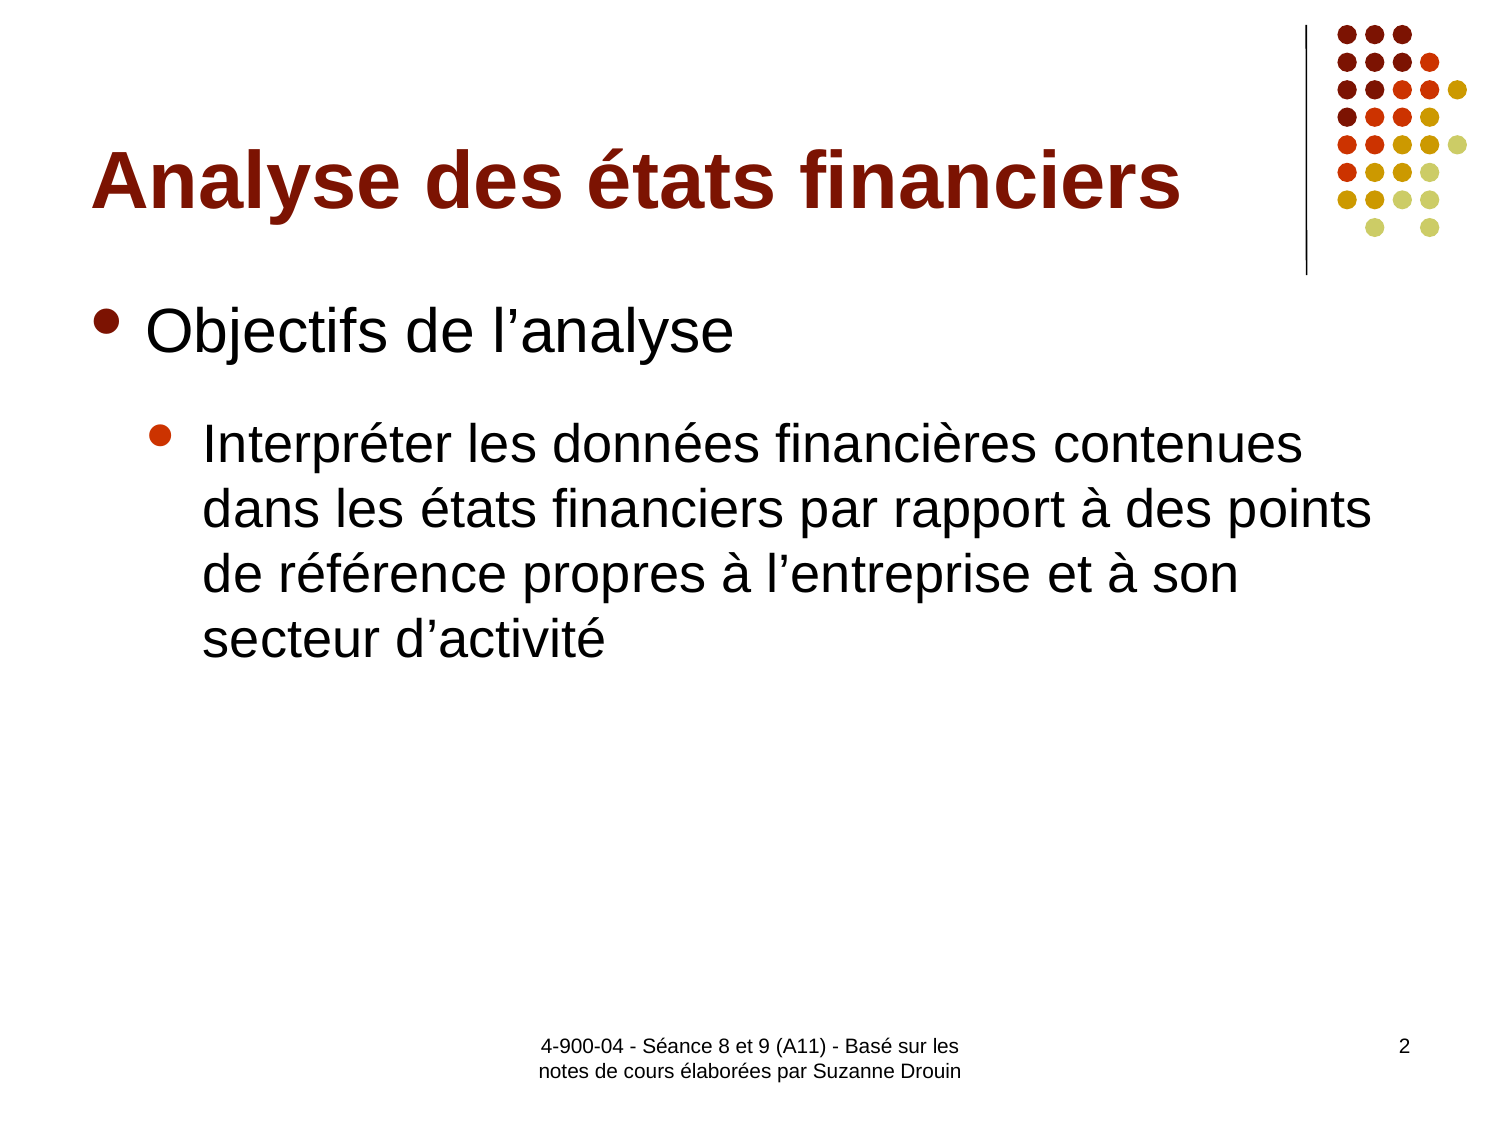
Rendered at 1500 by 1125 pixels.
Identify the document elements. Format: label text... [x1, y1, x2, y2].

text_box Analyse des états financiers [74, 20, 1313, 233]
text_box Objectifs de l’analyse Interpréter les données financières contenues dans les états financiers par rapport à des points de référence propres à l’entreprise et à son secteur d’activité [75, 282, 1426, 1006]
text_box <numéro> [1074, 1025, 1426, 1101]
text_box 4-900-04 - Séance 8 et 9 (A11) - Basé sur les notes de cours élaborées par Suzanne Drouin [512, 1025, 988, 1101]
